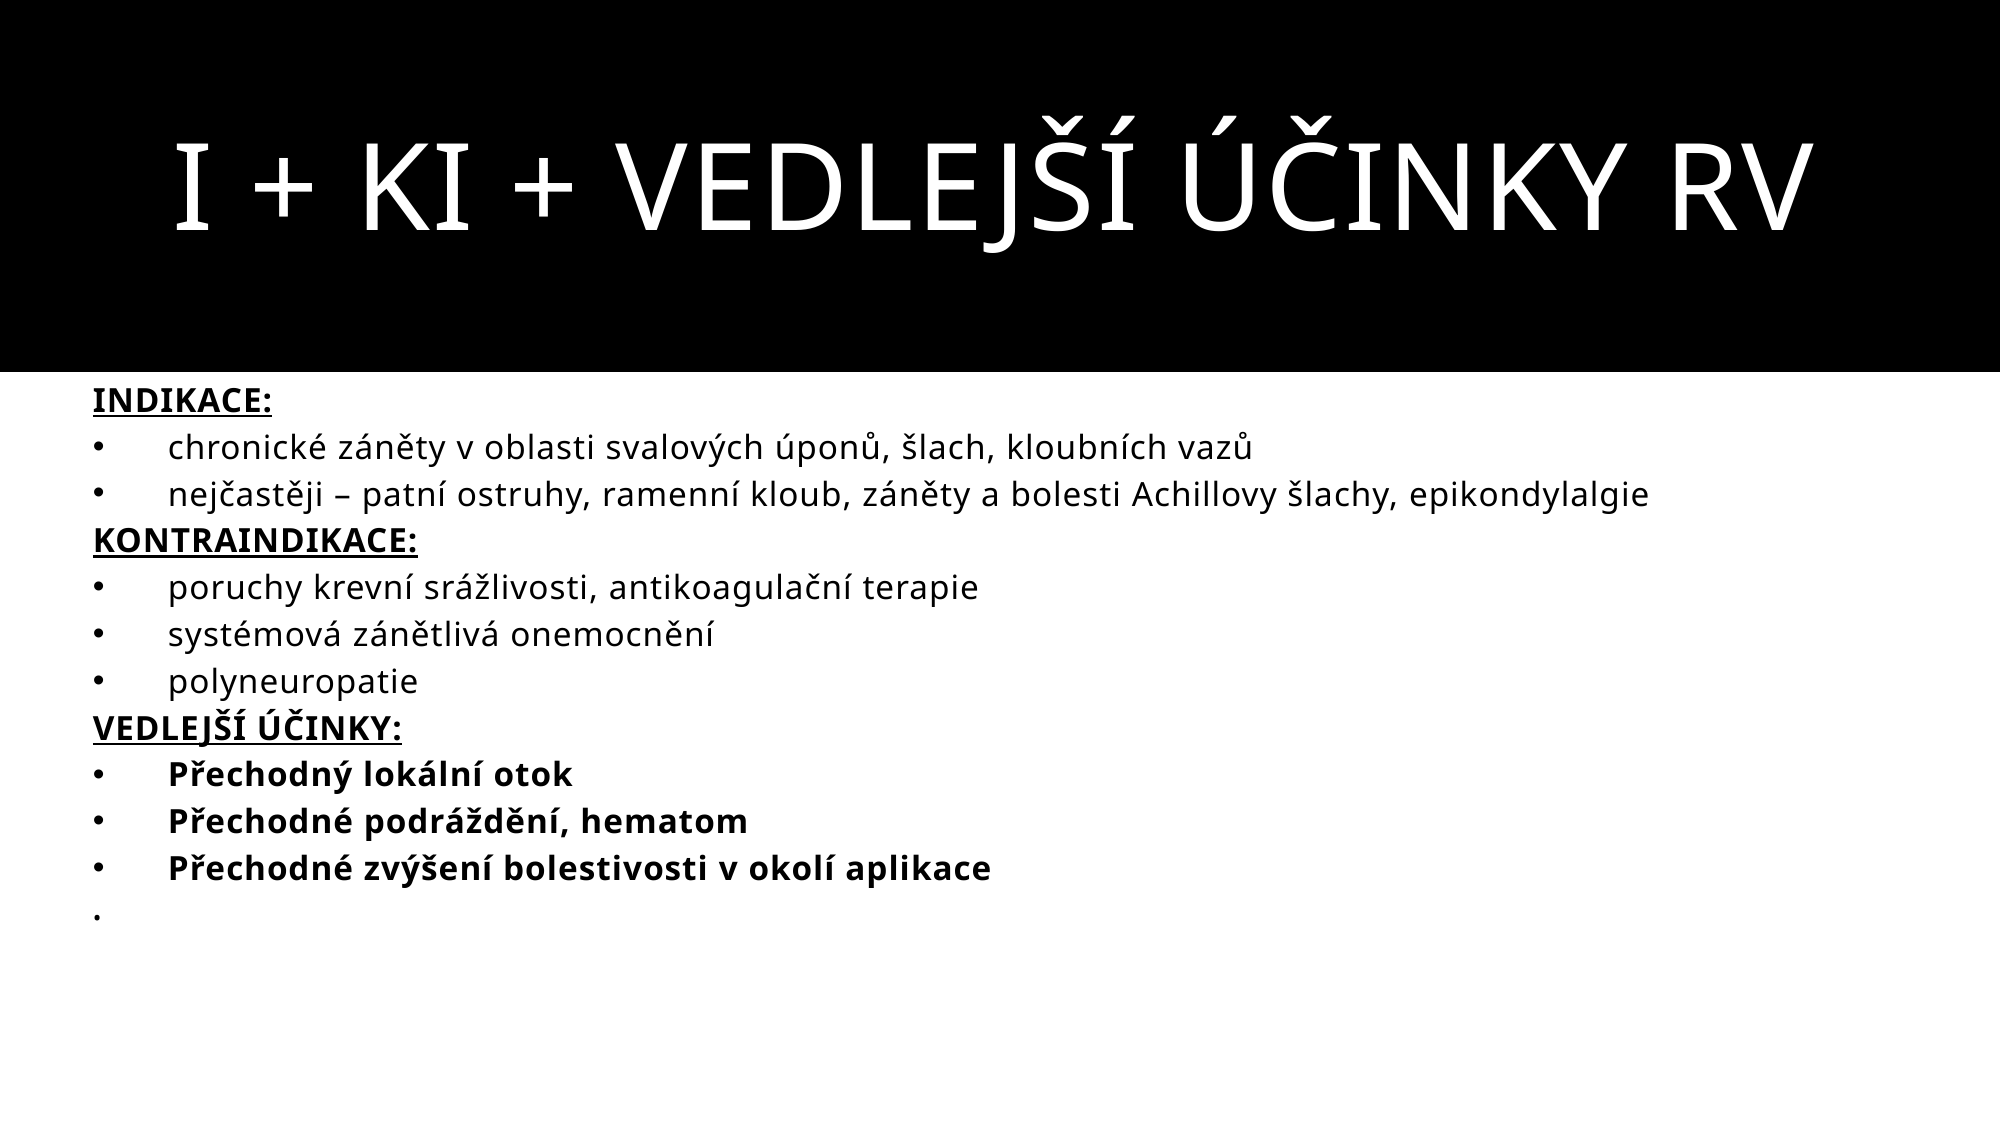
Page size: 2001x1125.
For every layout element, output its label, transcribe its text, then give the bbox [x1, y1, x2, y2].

title I + ki + vedlejší účinky rv [157, 52, 1842, 332]
list INDIKACE: chronické záněty v oblasti svalových úponů, šlach, kloubních vazů nejčastěji – patní ostruhy, ramenní kloub, záněty a bolesti Achillovy šlachy, epikondylalgie KONTRAINDIKACE: poruchy krevní srážlivosti, antikoagulační terapie systémová zánětlivá onemocnění polyneuropatie VEDLEJŠÍ ÚČINKY: Přechodný lokální otok Přechodné podráždění, hematom Přechodné zvýšení bolestivosti v okolí aplikace [77, 379, 1933, 1097]
